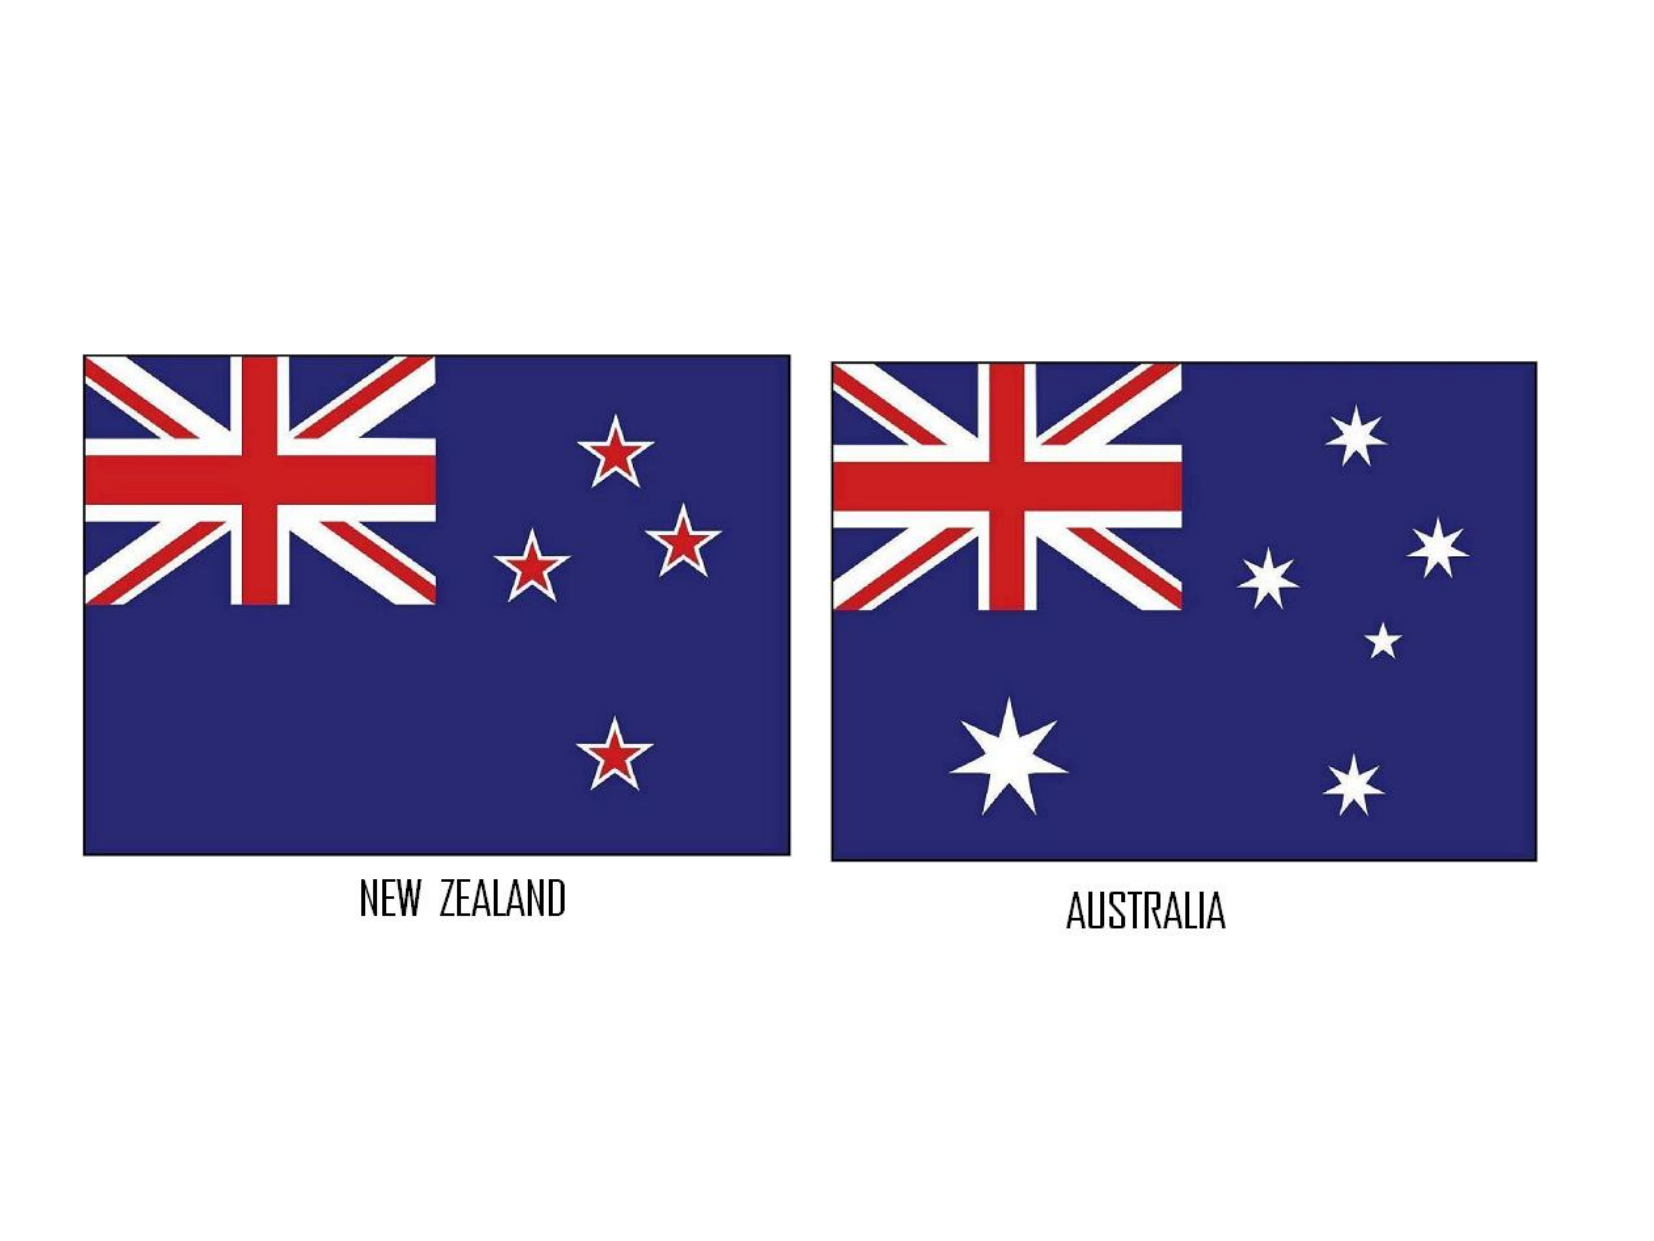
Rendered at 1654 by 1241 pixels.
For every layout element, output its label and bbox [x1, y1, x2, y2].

picture [82, 354, 793, 945]
picture [828, 360, 1539, 939]
